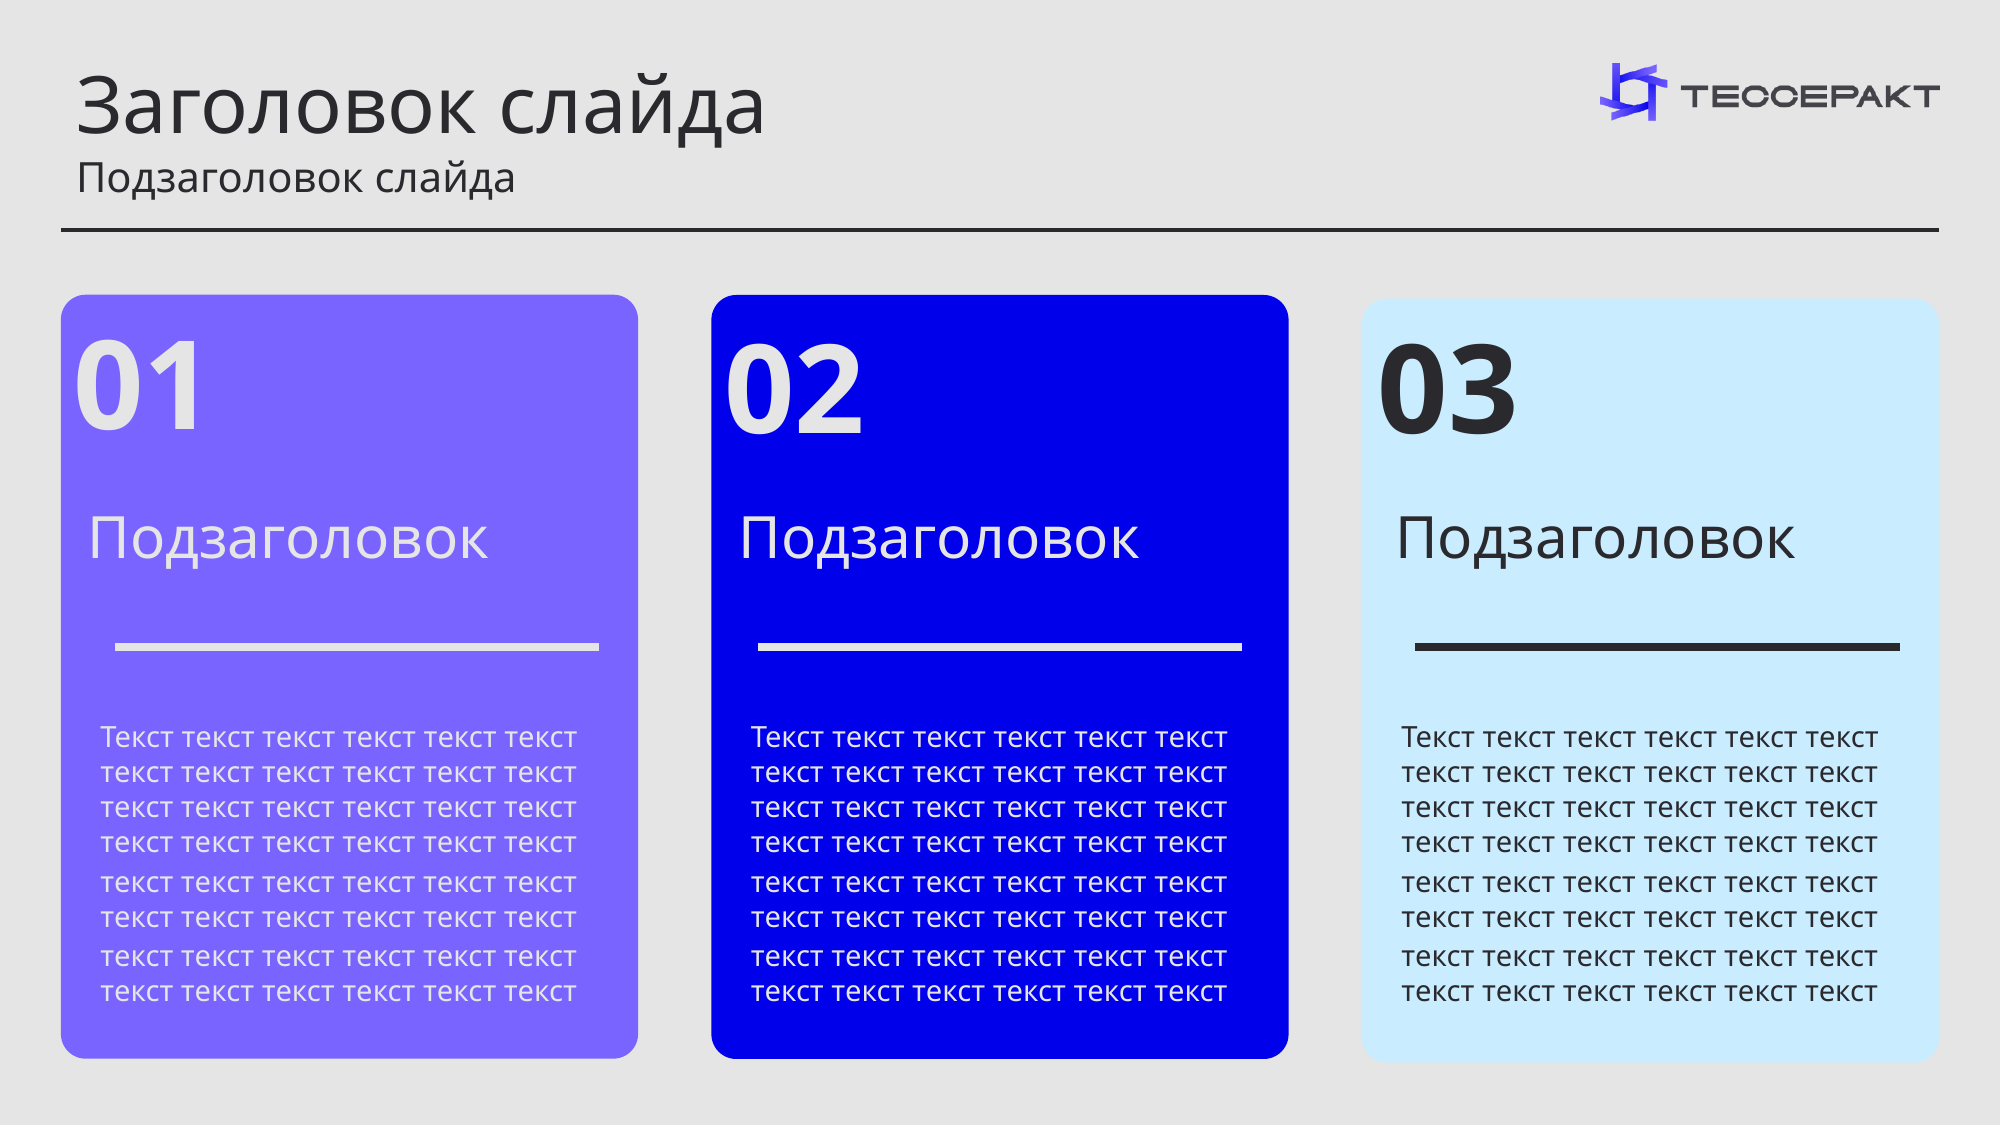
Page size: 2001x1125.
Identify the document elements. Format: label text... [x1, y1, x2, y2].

picture [1600, 63, 1940, 121]
list 01 [25, 298, 300, 463]
title Заголовок слайда [60, 63, 1445, 159]
text_box [711, 294, 1289, 1059]
list Подзаголовок [723, 492, 1265, 637]
list Подзаголовок [72, 492, 614, 637]
list 03 [1362, 302, 1637, 467]
text_box [1361, 298, 1940, 1063]
text_box [60, 294, 639, 1059]
list Подзаголовок [1380, 492, 1922, 637]
list Текст текст текст текст текст текст текст текст текст текст текст текст текст текст текст текст текст текст текст текст текст текст текст текст текст текст текст текст текст текст текст текст текст текст текст текст текст текст текст текст текст текст текст текст текст текст текст текст [735, 710, 1314, 1102]
list Текст текст текст текст текст текст текст текст текст текст текст текст текст текст текст текст текст текст текст текст текст текст текст текст текст текст текст текст текст текст текст текст текст текст текст текст текст текст текст текст текст текст текст текст текст текст текст текст [1386, 710, 1964, 1102]
list Подзаголовок слайда [60, 152, 768, 237]
list 02 [676, 302, 951, 467]
list Текст текст текст текст текст текст текст текст текст текст текст текст текст текст текст текст текст текст текст текст текст текст текст текст текст текст текст текст текст текст текст текст текст текст текст текст текст текст текст текст текст текст текст текст текст текст текст текст [85, 710, 663, 1102]
